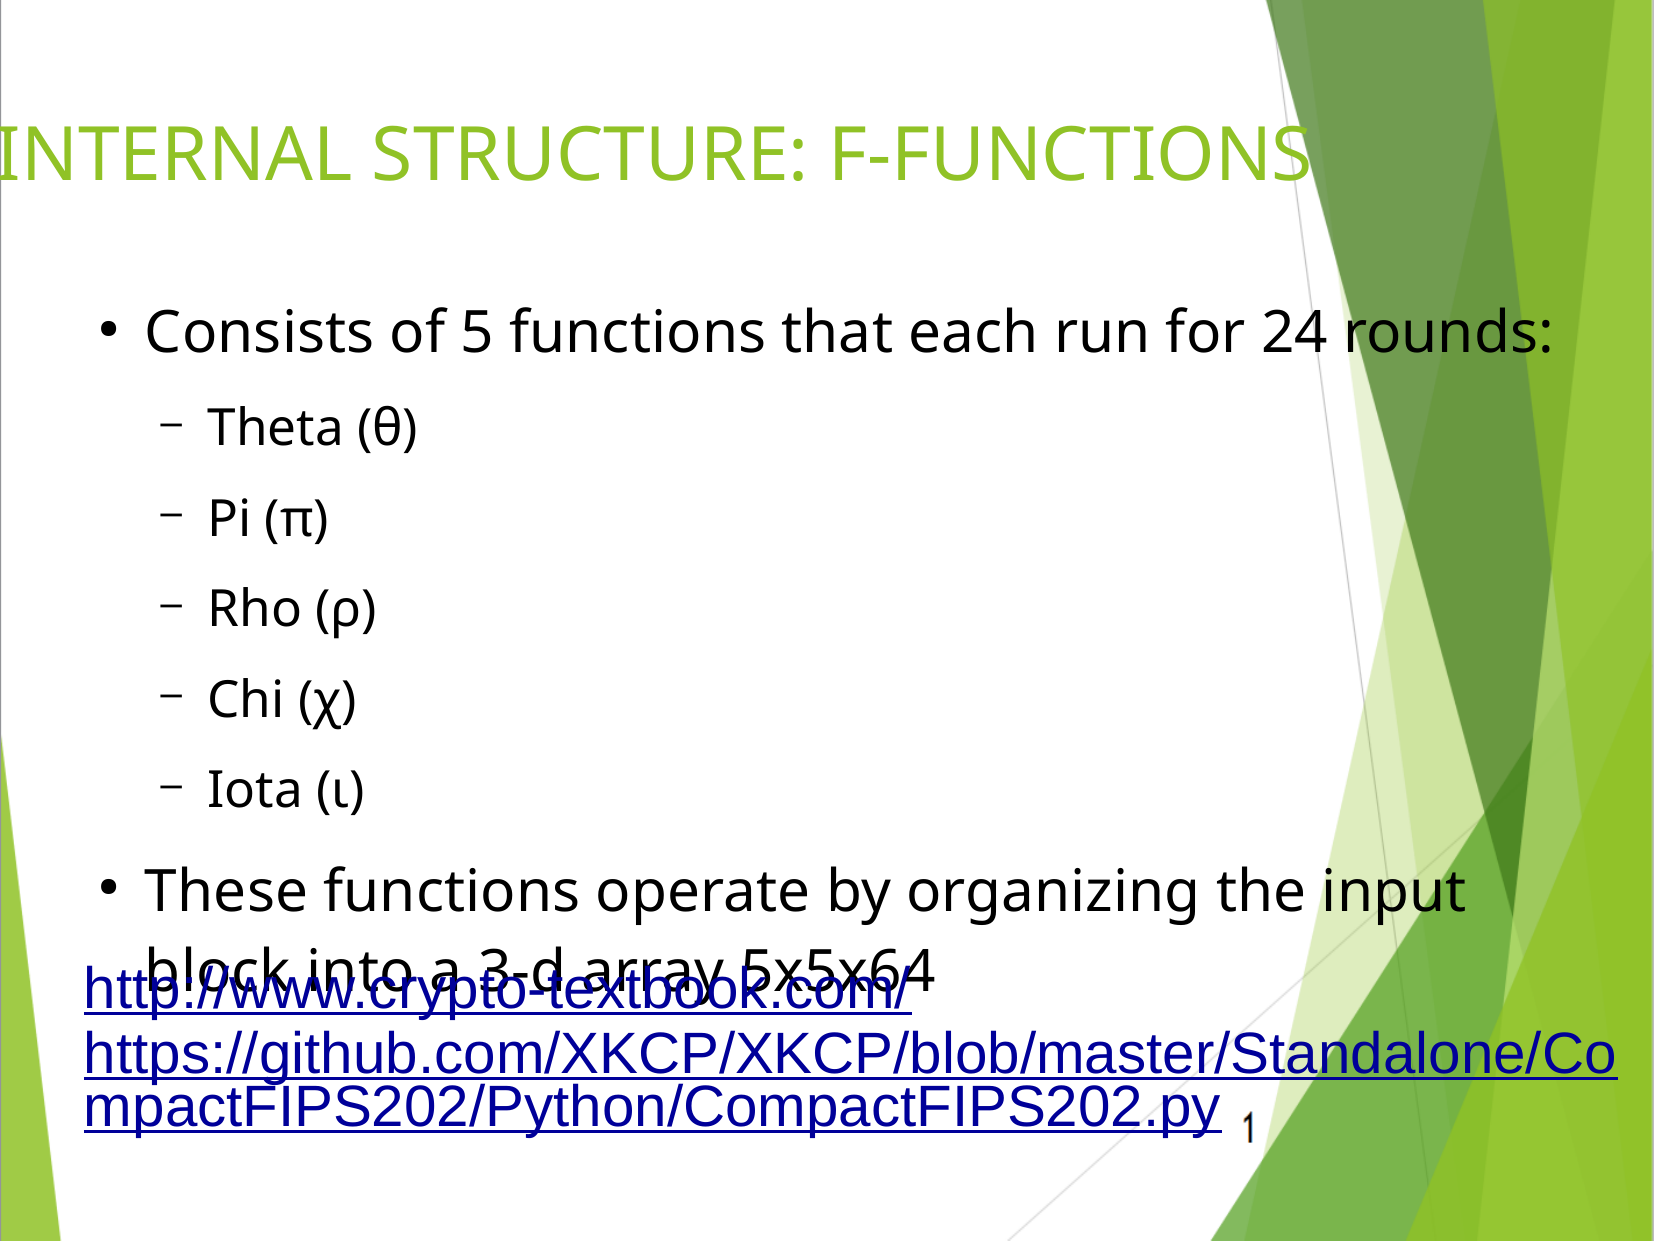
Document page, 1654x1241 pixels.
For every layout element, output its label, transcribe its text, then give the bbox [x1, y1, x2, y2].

picture [0, 0, 1654, 1241]
text_box http://www.crypto-textbook.com/ https://github.com/XKCP/XKCP/blob/master/Standalone/CompactFIPS202/Python/CompactFIPS202.py [69, 948, 1645, 1159]
list Consists of 5 functions that each run for 24 rounds: Theta (θ) Pi (π) Rho (ρ) Chi (χ) Iota (ι) These functions operate by organizing the input block into a 3-d array 5x5x64 [82, 290, 1571, 948]
title INTERNAL STRUCTURE: F-FUNCTIONS [0, 47, 1390, 256]
